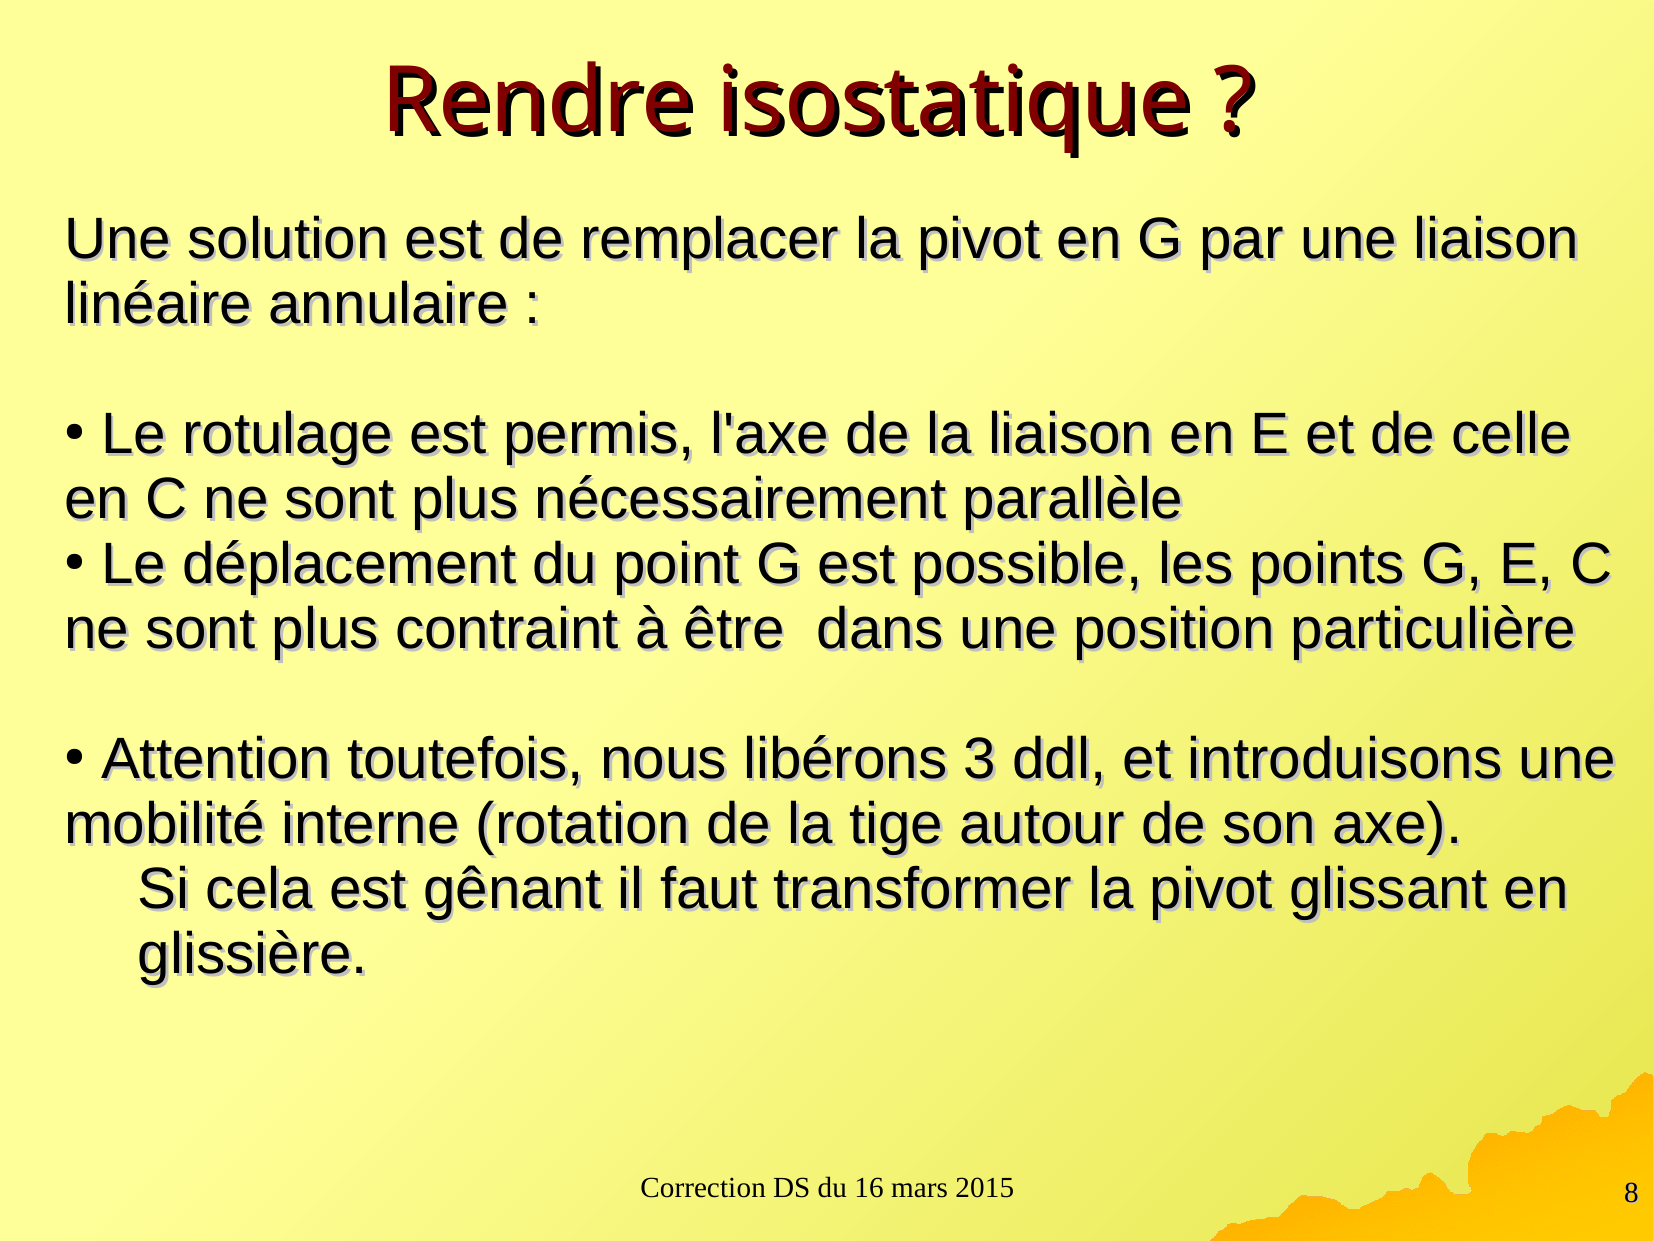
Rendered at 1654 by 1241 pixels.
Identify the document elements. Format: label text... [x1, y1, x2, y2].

title Rendre isostatique ? [85, 0, 1574, 193]
text_box Une solution est de remplacer la pivot en G par une liaison linéaire annulaire : Le rotulage est permis, l'axe de la liaison en E et de celle en C ne sont plus nécessairement parallèle Le déplacement du point G est possible, les points G, E, C ne sont plus contraint à être dans une position particulière Attention toutefois, nous libérons 3 ddl, et introduisons une mobilité interne (rotation de la tige autour de son axe). Si cela est gênant il faut transformer la pivot glissant en glissière. [49, 198, 1631, 1056]
